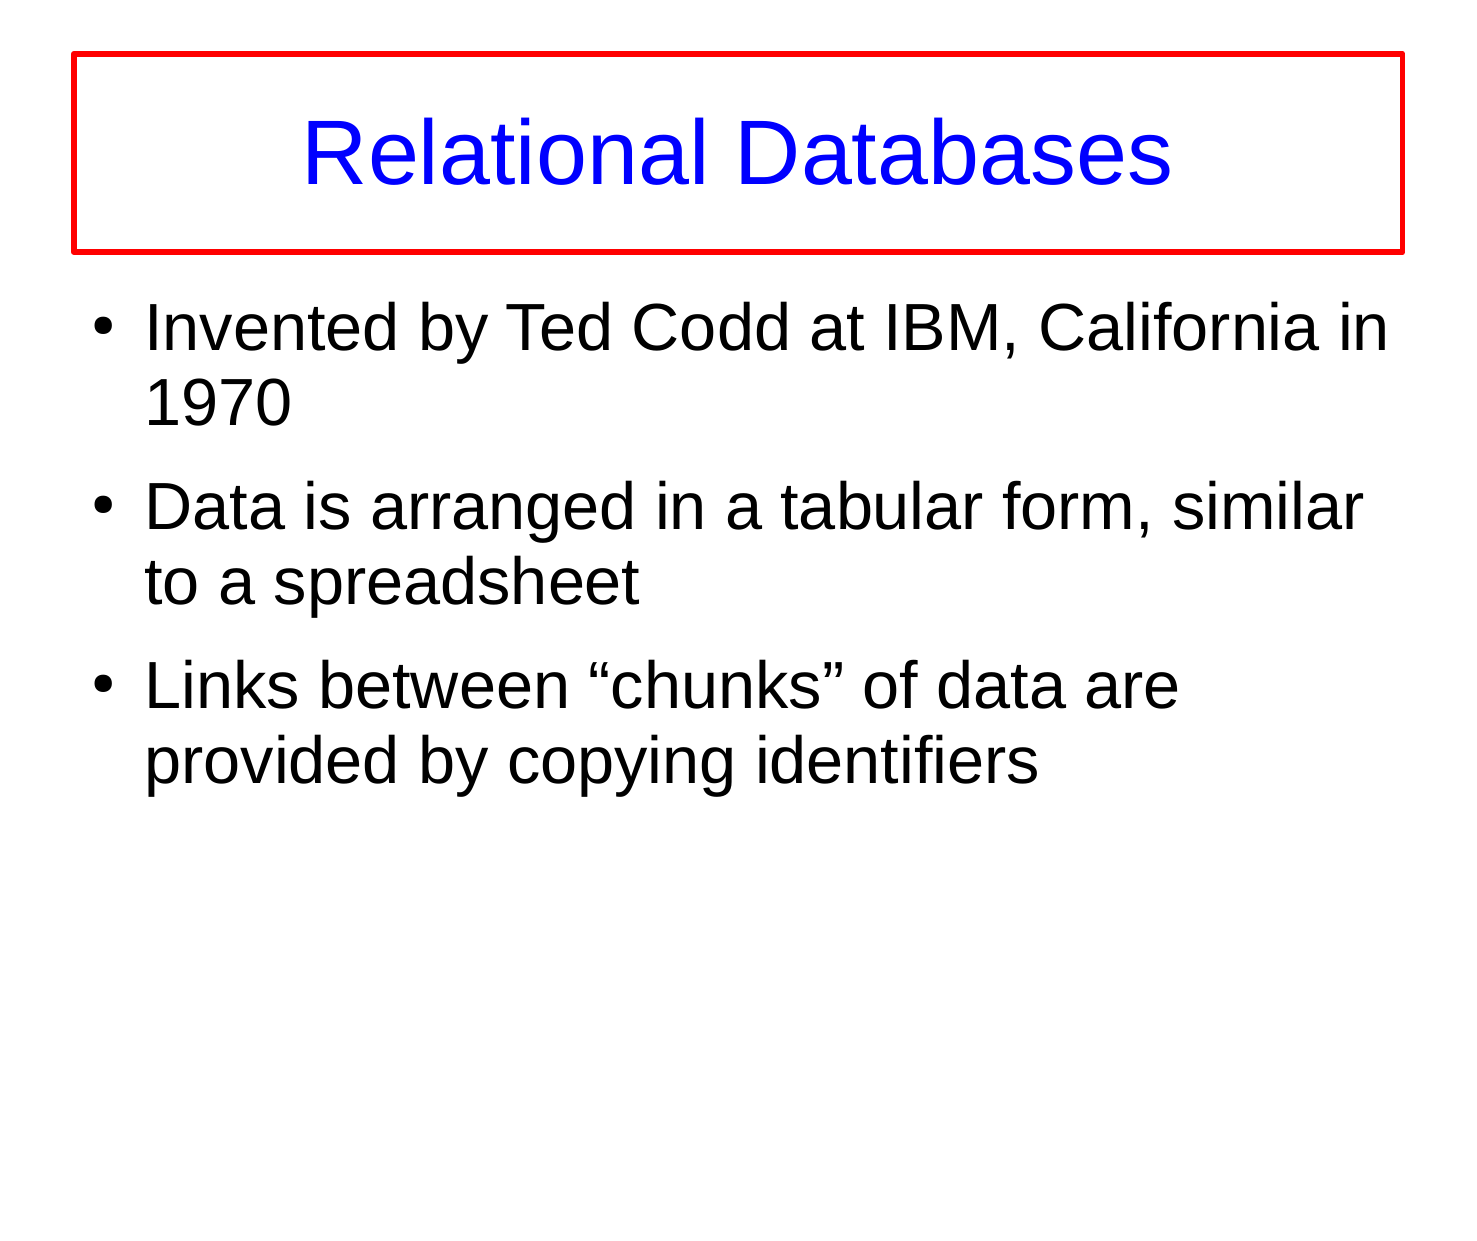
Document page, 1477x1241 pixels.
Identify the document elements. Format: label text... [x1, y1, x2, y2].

title Relational Databases [73, 53, 1403, 253]
list Invented by Ted Codd at IBM, California in 1970 Data is arranged in a tabular form, similar to a spreadsheet Links between “chunks” of data are provided by copying identifiers [73, 290, 1403, 1109]
